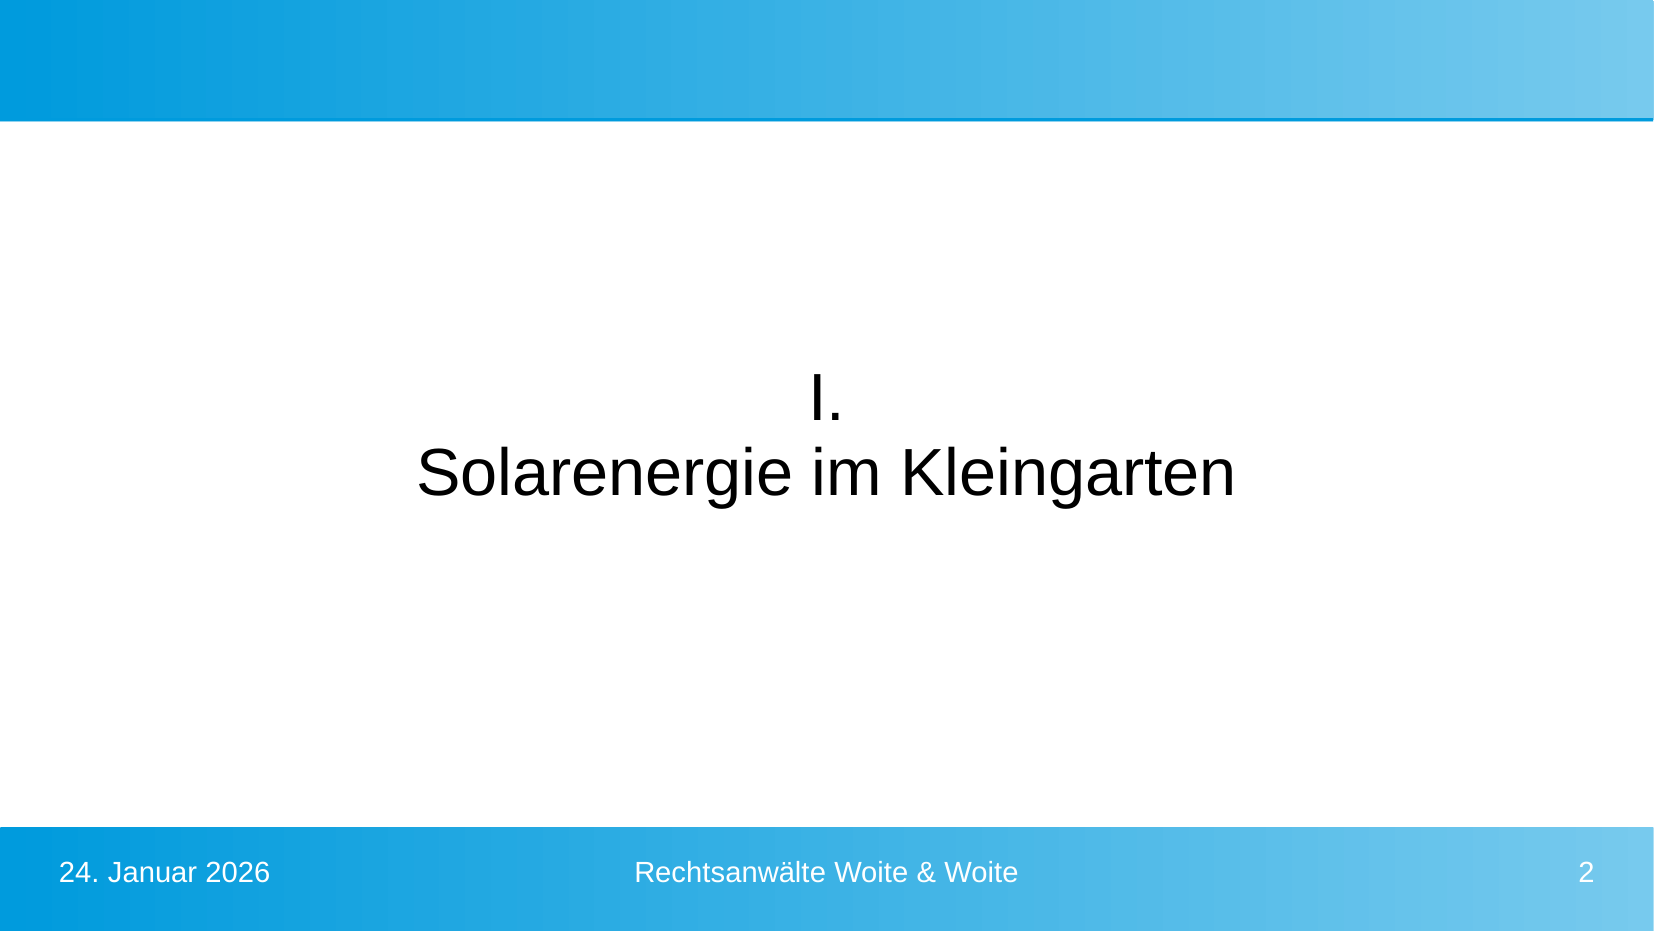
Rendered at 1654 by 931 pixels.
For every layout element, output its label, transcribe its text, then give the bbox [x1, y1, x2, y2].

subtitle I. Solarenergie im Kleingarten [59, 177, 1595, 768]
